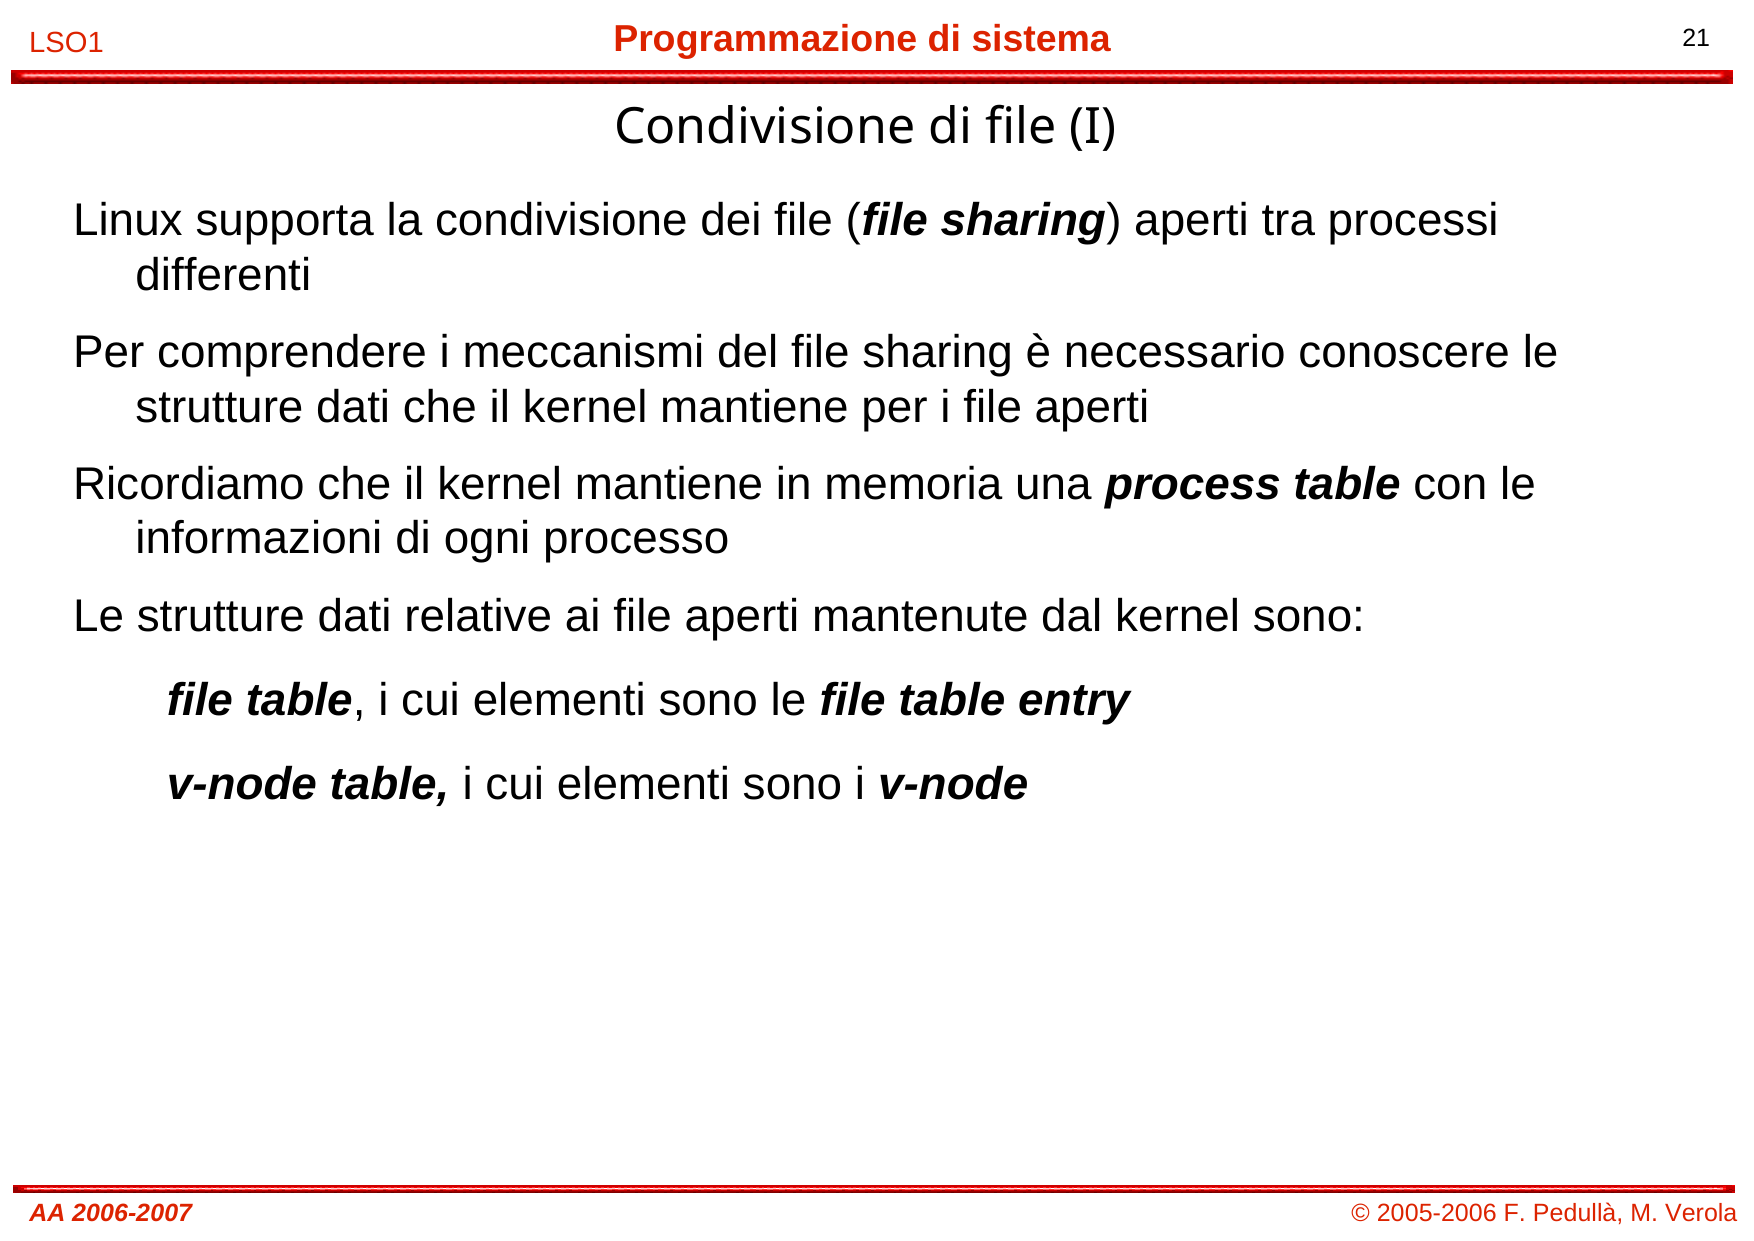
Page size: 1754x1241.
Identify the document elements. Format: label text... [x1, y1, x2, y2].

picture [13, 1185, 1735, 1193]
list Linux supporta la condivisione dei file (file sharing) aperti tra processi differenti Per comprendere i meccanismi del file sharing è necessario conoscere le strutture dati che il kernel mantiene per i file aperti Ricordiamo che il kernel mantiene in memoria una process table con le informazioni di ogni processo Le strutture dati relative ai file aperti mantenute dal kernel sono: file table, i cui elementi sono le file table entry v-node table, i cui elementi sono i v-node [58, 183, 1696, 964]
title Condivisione di file (I) [481, 78, 1250, 174]
picture [11, 70, 1733, 84]
